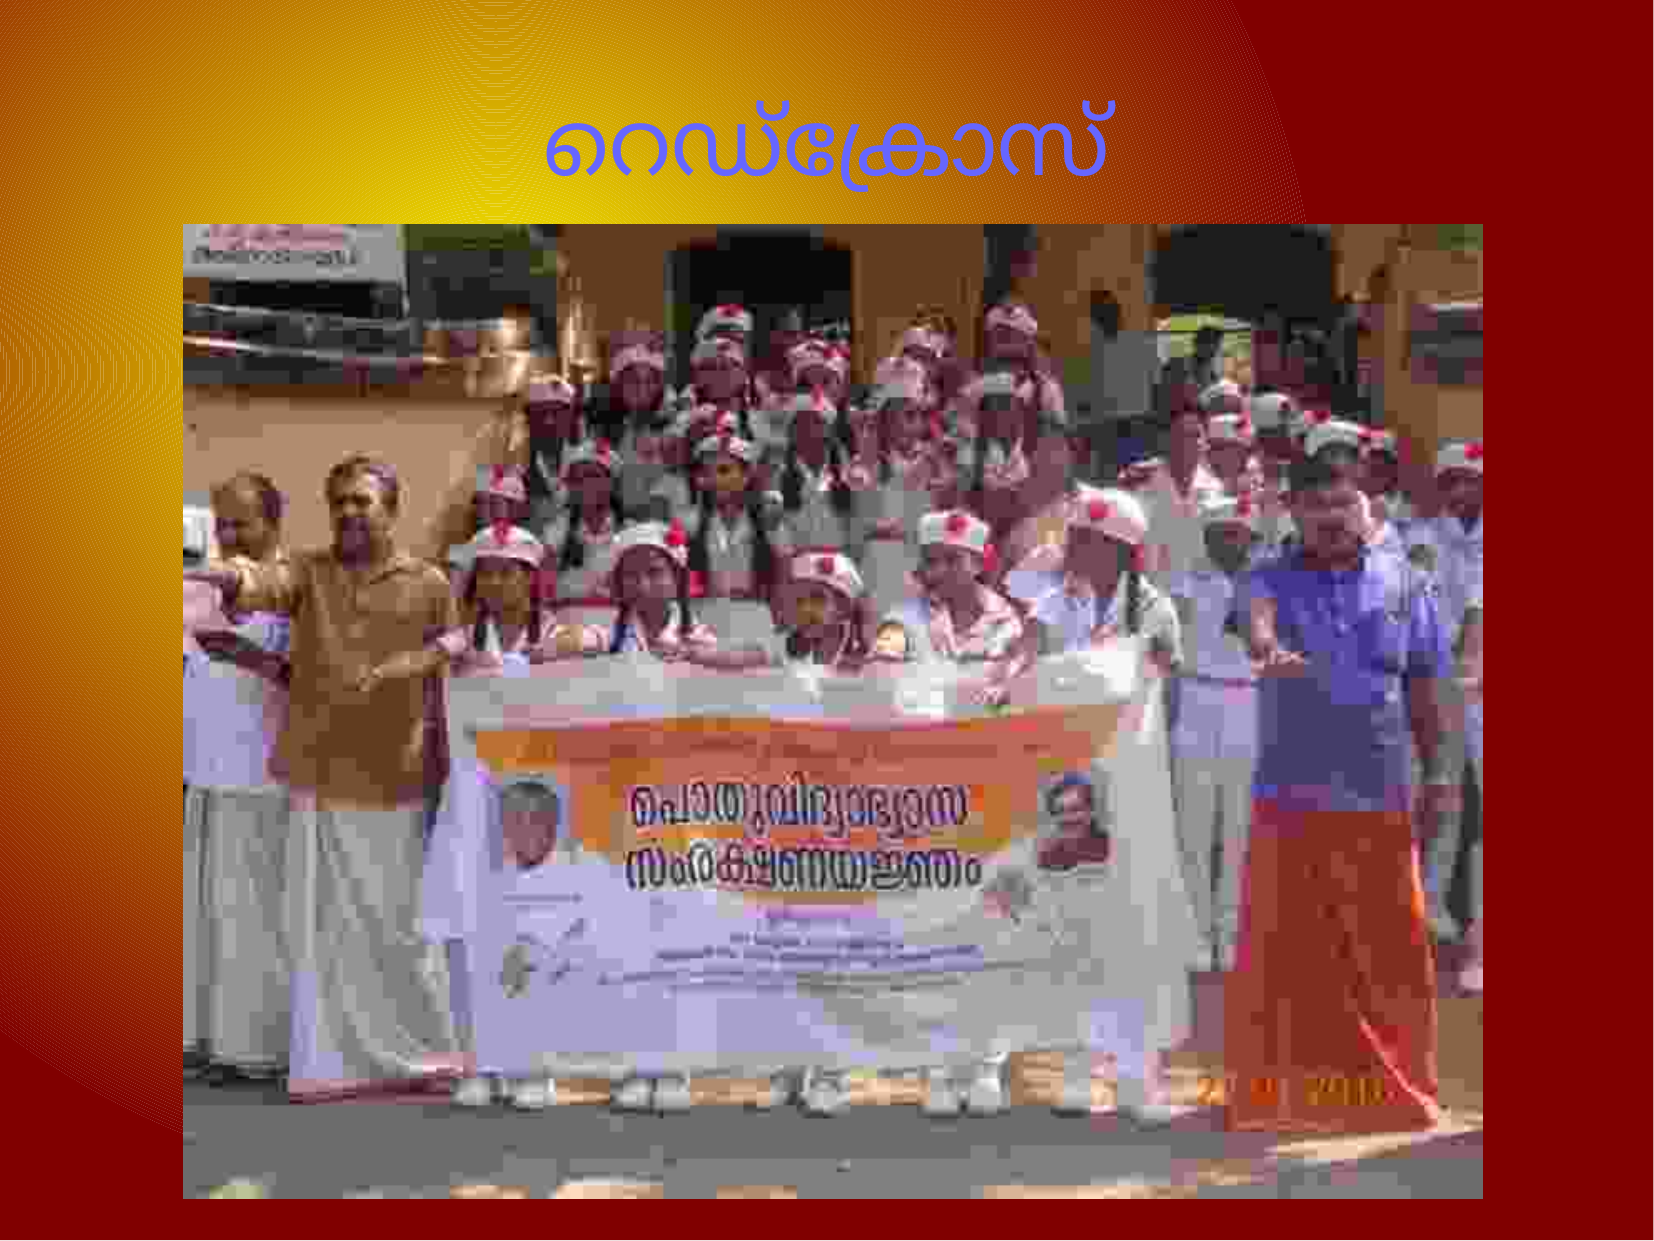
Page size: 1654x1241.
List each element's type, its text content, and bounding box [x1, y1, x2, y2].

picture [183, 224, 1483, 1199]
title റെഡ്ക്രോസ് [82, 49, 1571, 257]
